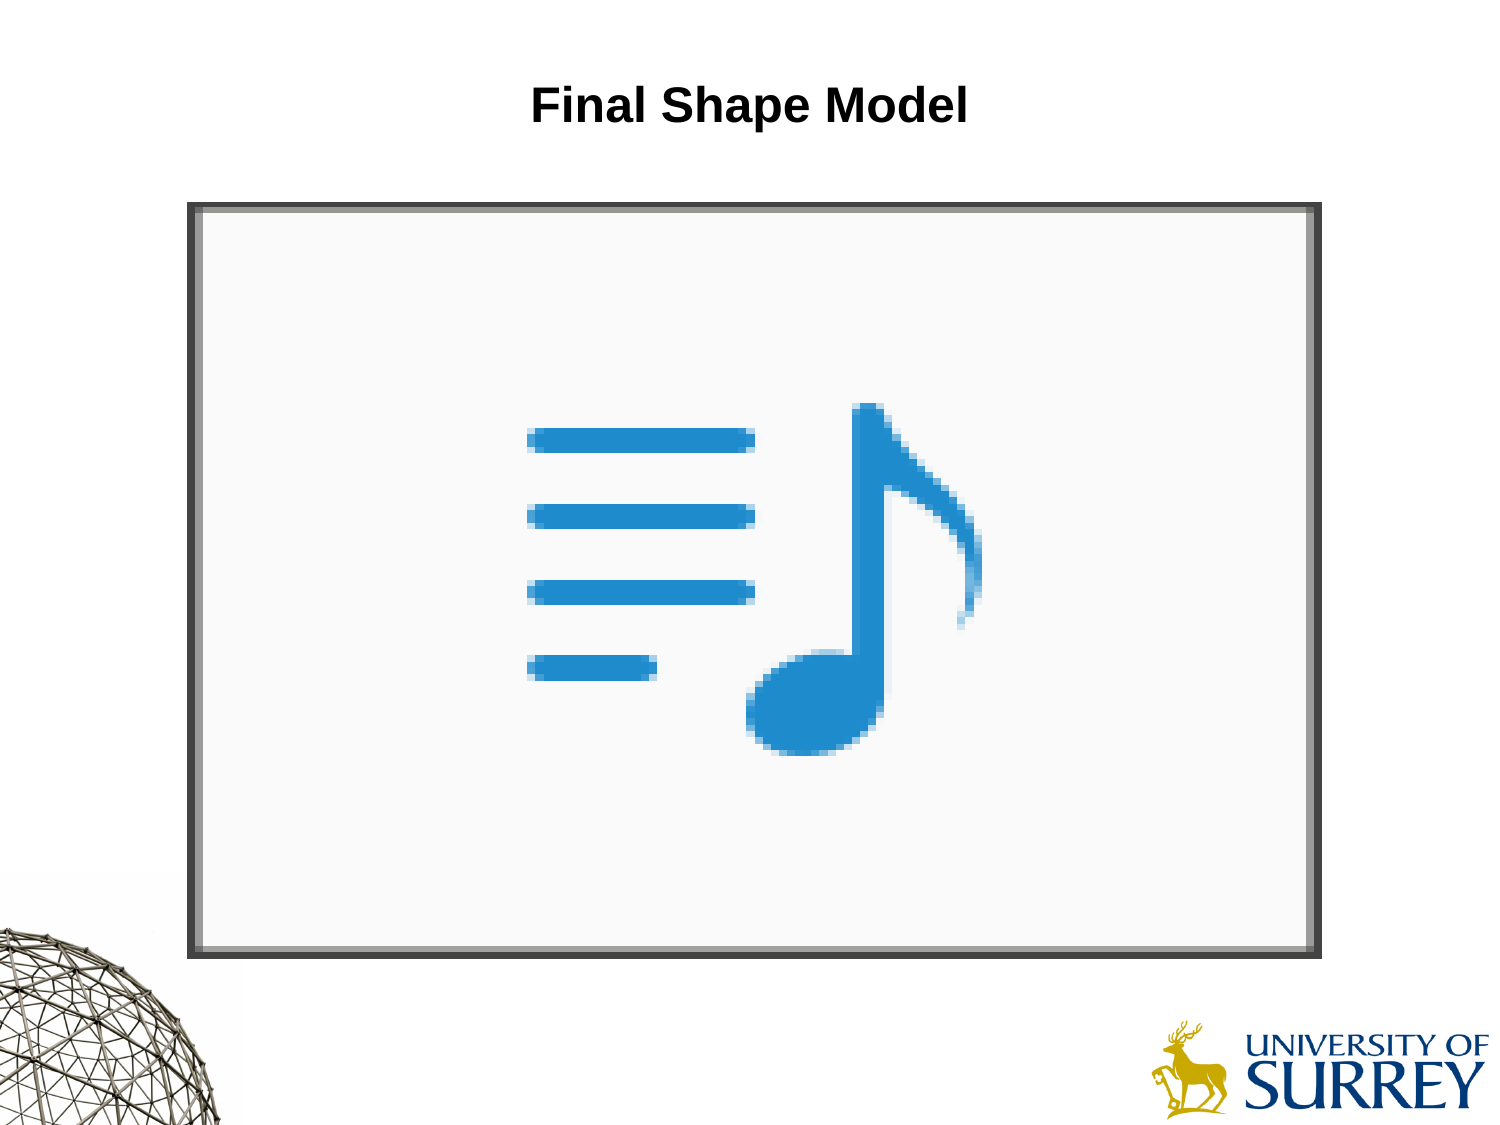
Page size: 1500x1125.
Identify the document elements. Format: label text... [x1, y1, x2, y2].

title Final Shape Model [0, 65, 1500, 207]
picture [0, 872, 244, 1125]
picture [1151, 1019, 1489, 1120]
text_box [186, 200, 1323, 960]
